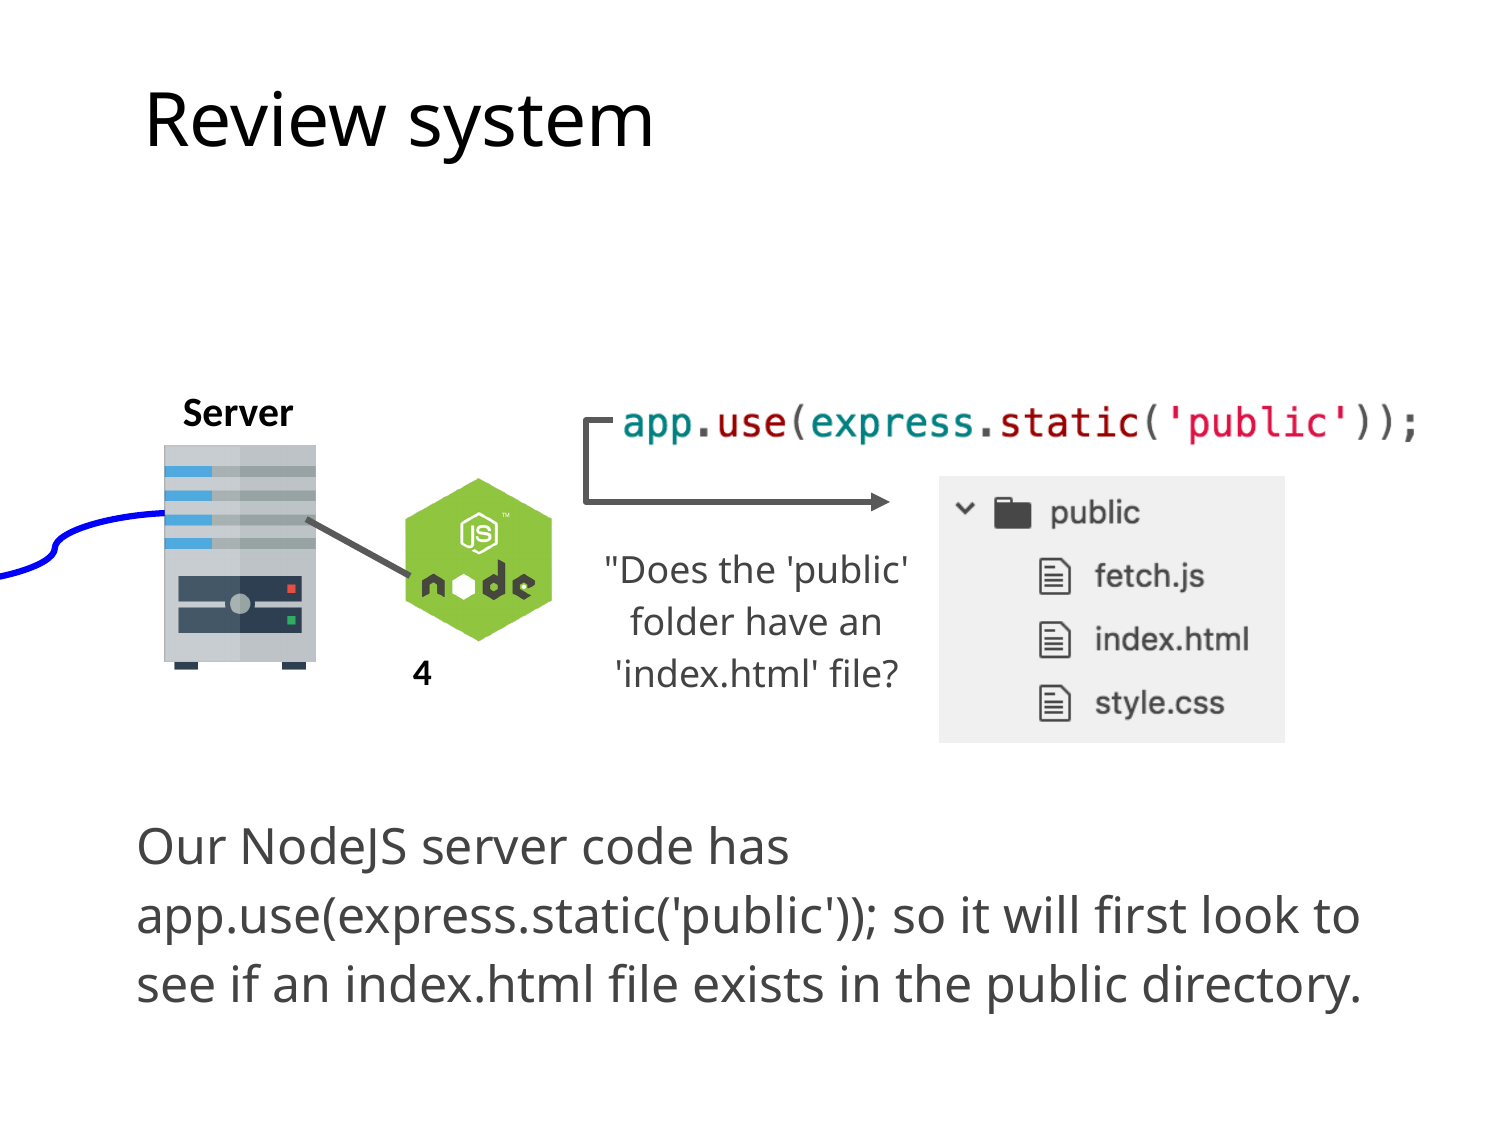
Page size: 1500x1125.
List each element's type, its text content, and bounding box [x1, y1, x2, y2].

text_box Server [82, 337, 395, 481]
picture [597, 384, 1440, 743]
list "Does the 'public' folder have an 'index.html' file? [560, 524, 954, 692]
list Our NodeJS server code has app.use(express.static('public')); so it will first look to see if an index.html file exists in the public directory. [121, 790, 1442, 1092]
title Review system [128, 56, 1372, 183]
text_box 4 [386, 635, 458, 707]
picture [394, 476, 562, 644]
picture [119, 481, 358, 680]
